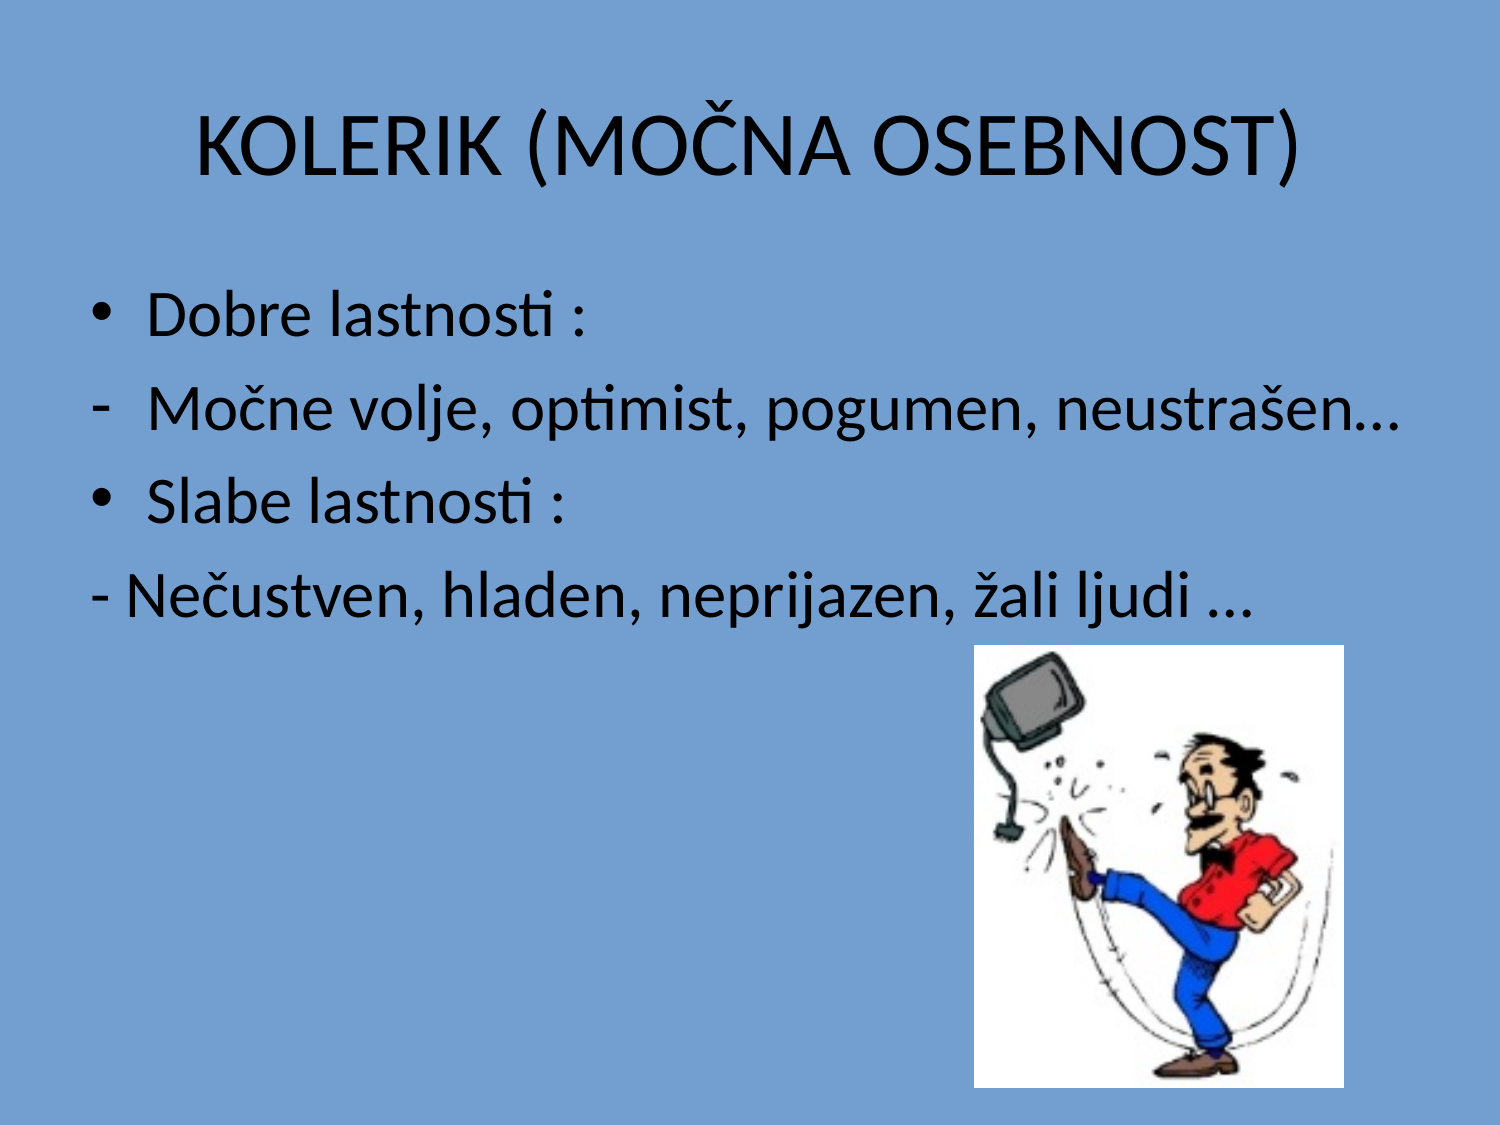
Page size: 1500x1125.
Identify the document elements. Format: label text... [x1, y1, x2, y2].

title KOLERIK (MOČNA OSEBNOST) [75, 45, 1425, 233]
picture [974, 645, 1344, 1088]
list Dobre lastnosti : Močne volje, optimist, pogumen, neustrašen… Slabe lastnosti : - Nečustven, hladen, neprijazen, žali ljudi … [75, 262, 1425, 1005]
